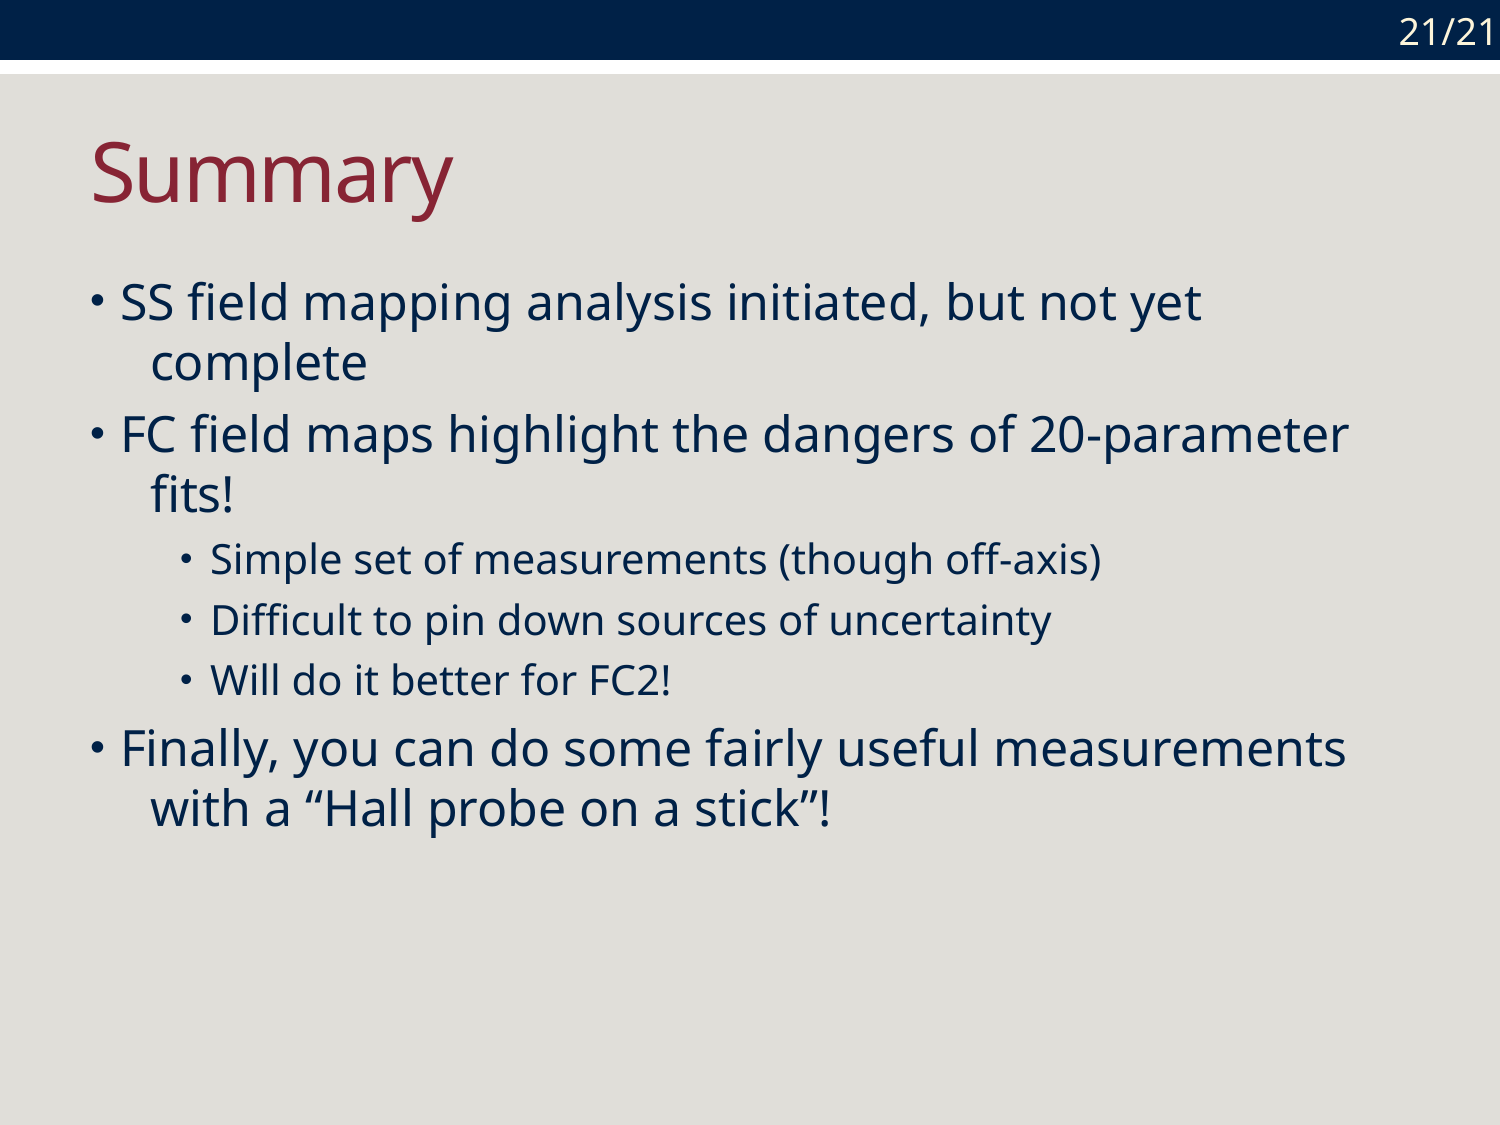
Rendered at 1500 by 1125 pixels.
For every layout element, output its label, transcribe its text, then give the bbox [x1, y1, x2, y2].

list SS field mapping analysis initiated, but not yet complete FC field maps highlight the dangers of 20-parameter fits! Simple set of measurements (though off-axis) Difficult to pin down sources of uncertainty Will do it better for FC2! Finally, you can do some fairly useful measurements with a “Hall probe on a stick”! [75, 262, 1426, 1063]
title Summary [75, 87, 1426, 251]
text_box 21/21 [1383, 0, 1500, 61]
